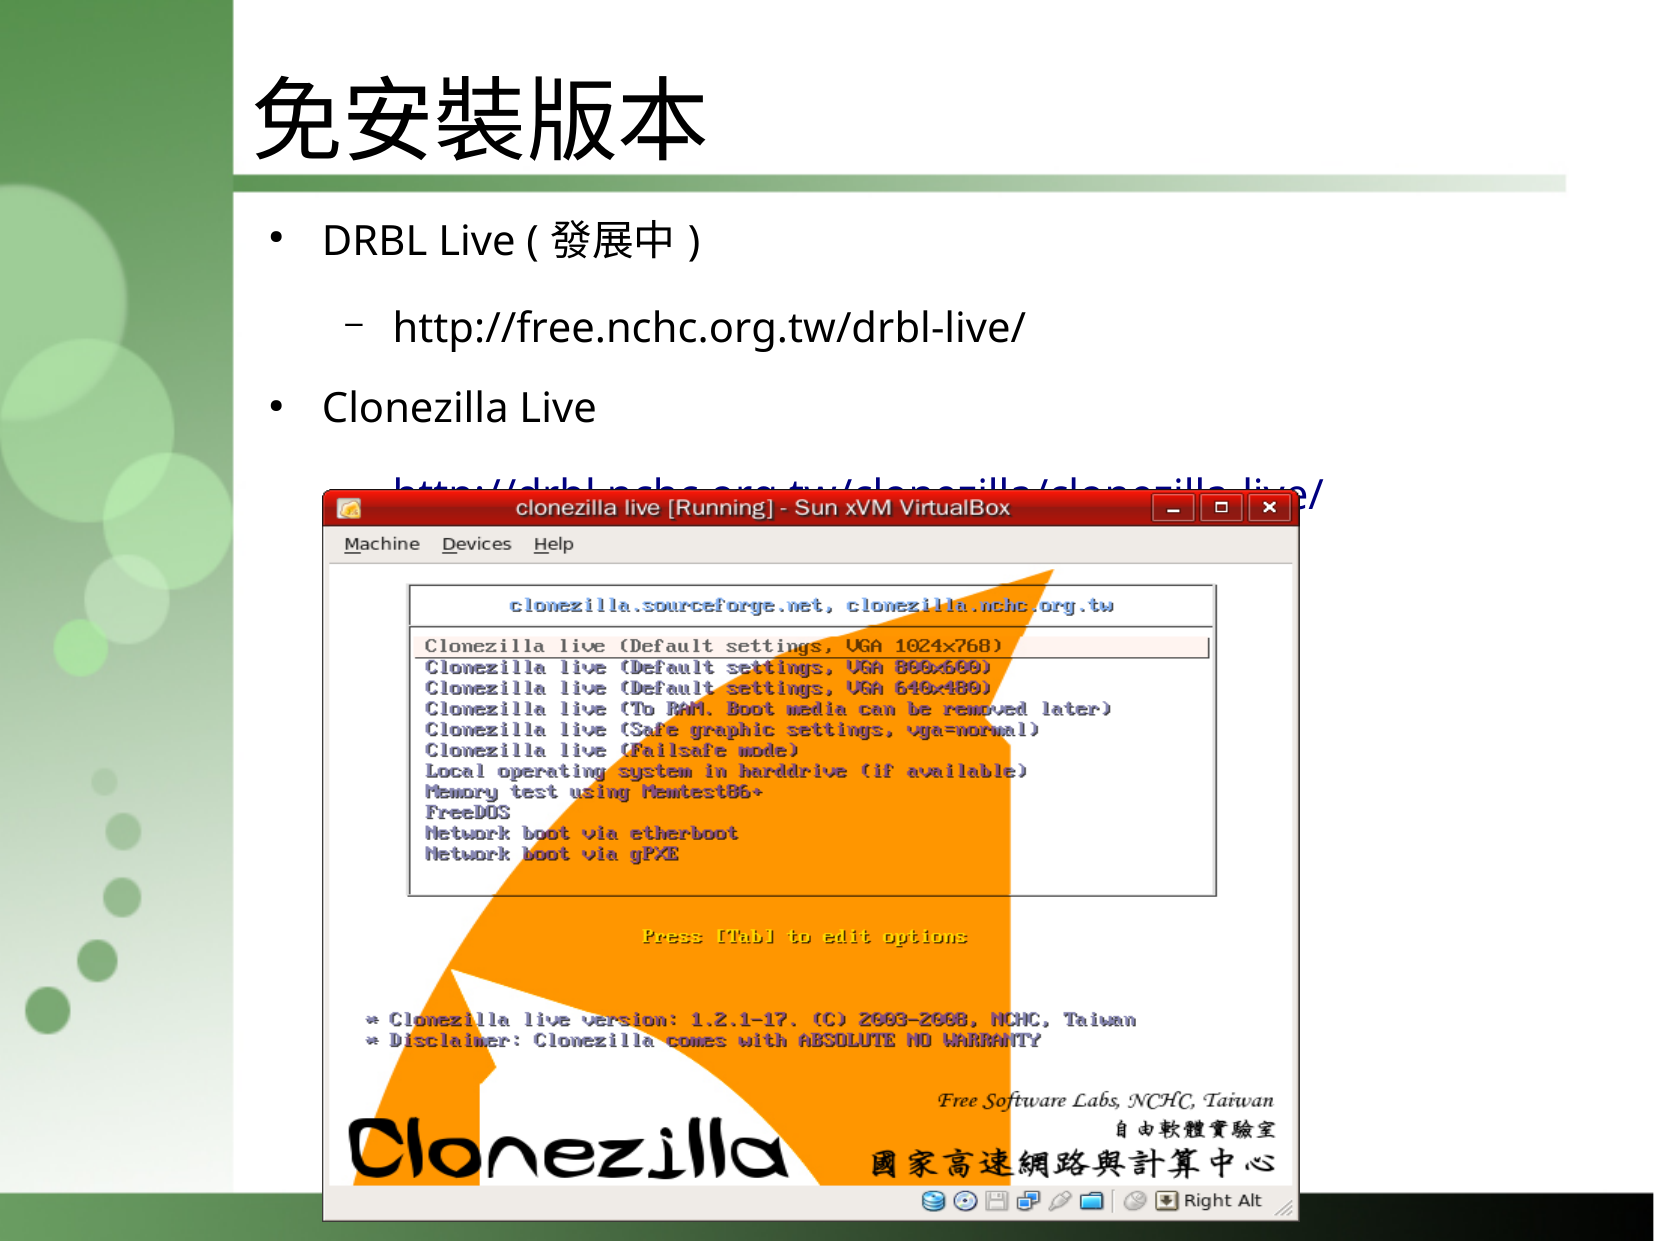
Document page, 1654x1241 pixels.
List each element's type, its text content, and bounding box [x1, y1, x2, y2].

list DRBL Live (發展中) http://free.nchc.org.tw/drbl-live/ Clonezilla Live http://drbl.nchc.org.tw/clonezilla/clonezilla-live/ [236, 199, 1477, 484]
title 免安裝版本 [236, 41, 1595, 185]
picture [0, 0, 1654, 1241]
